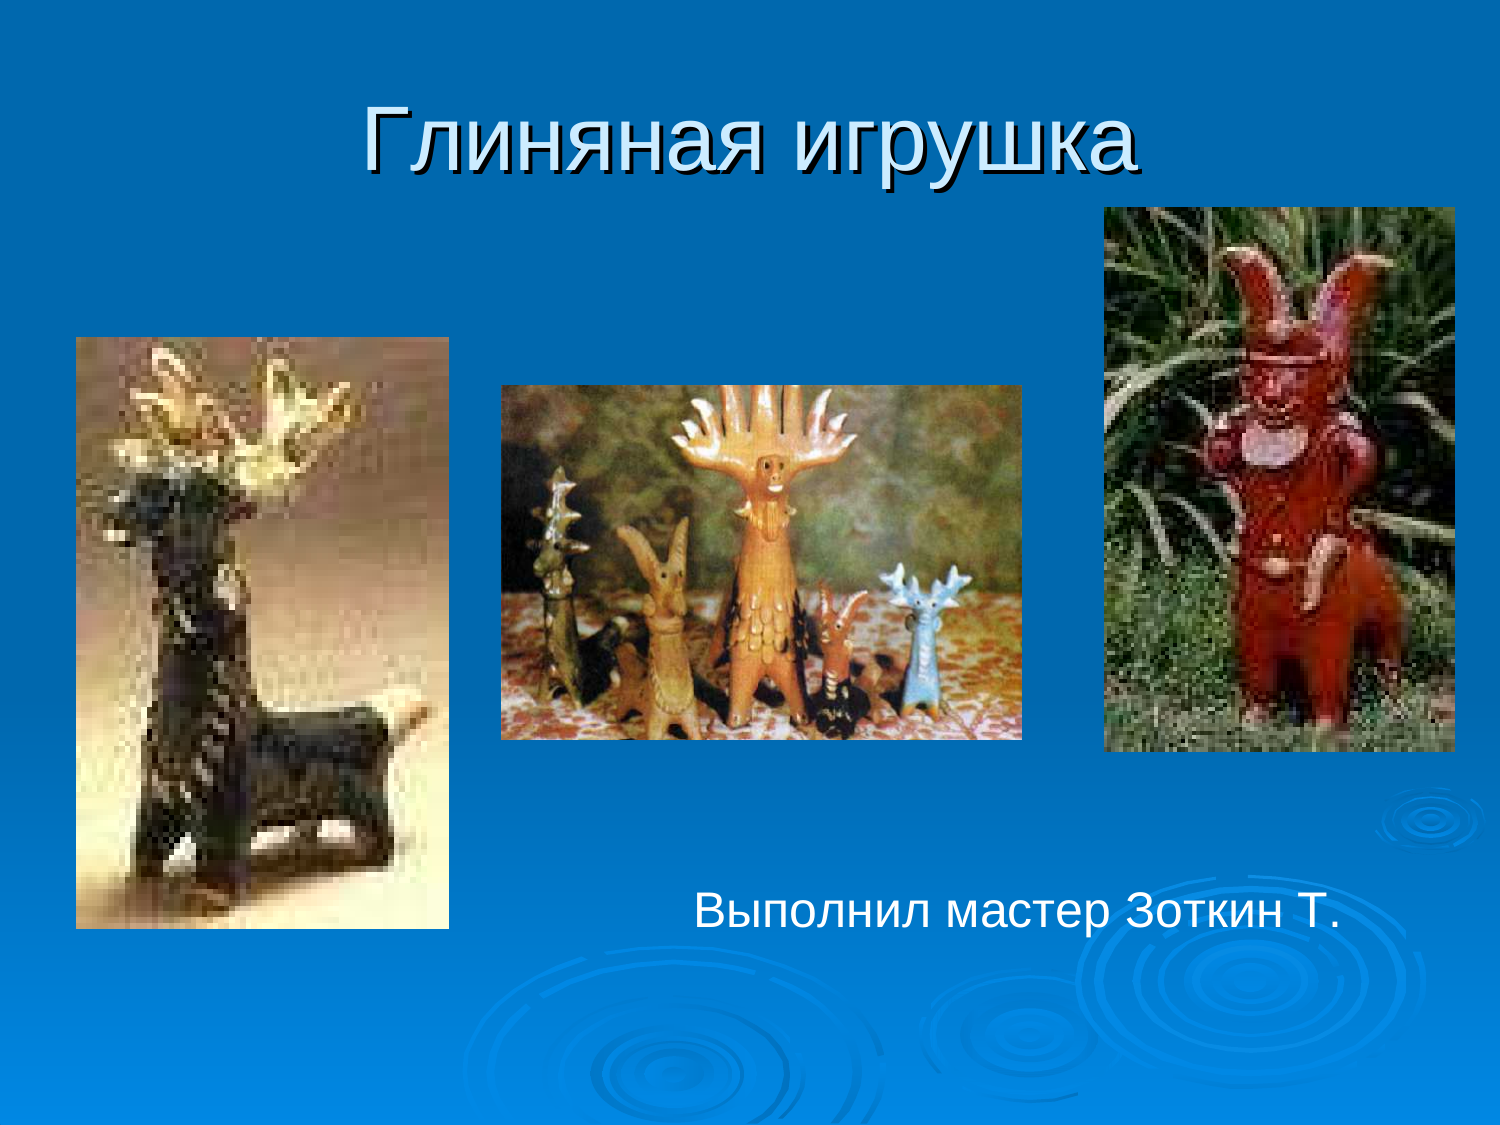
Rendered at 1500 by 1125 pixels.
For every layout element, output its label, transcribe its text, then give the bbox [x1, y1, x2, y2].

picture [76, 337, 449, 929]
title Глиняная игрушка [75, 45, 1426, 233]
text_box Выполнил мастер Зоткин Т. [584, 869, 1388, 945]
picture [501, 385, 1022, 740]
picture [1104, 207, 1455, 752]
